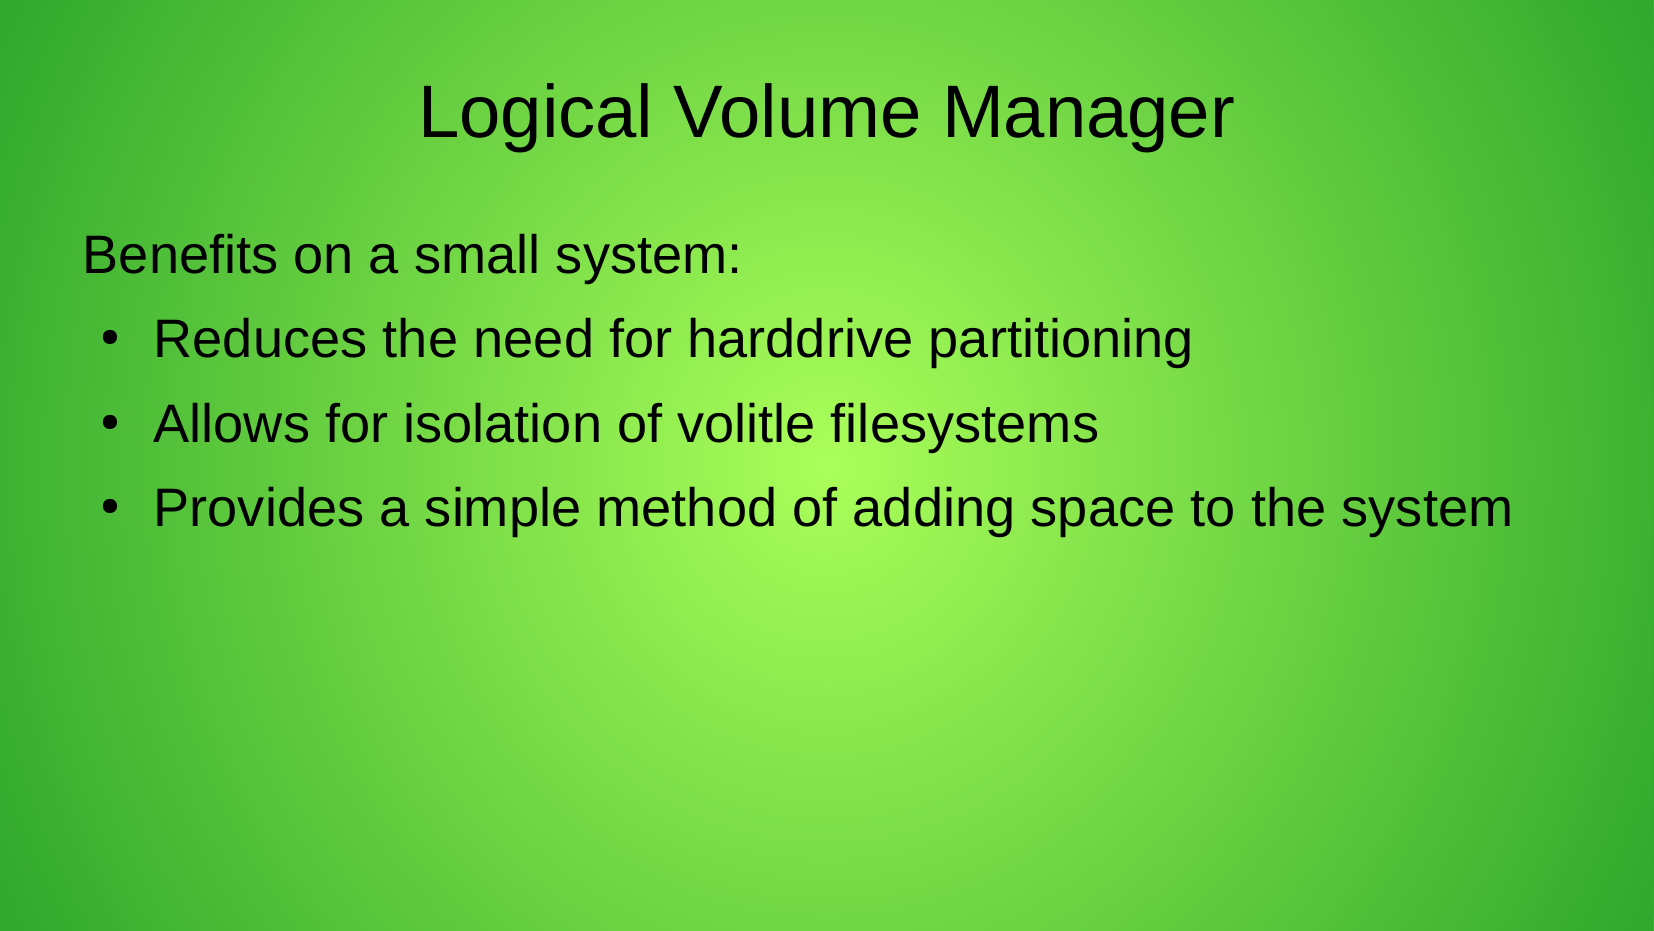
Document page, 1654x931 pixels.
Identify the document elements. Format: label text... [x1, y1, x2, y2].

list Benefits on a small system: Reduces the need for harddrive partitioning Allows for isolation of volitle filesystems Provides a simple method of adding space to the system [82, 224, 1571, 764]
title Logical Volume Manager [82, 35, 1571, 189]
